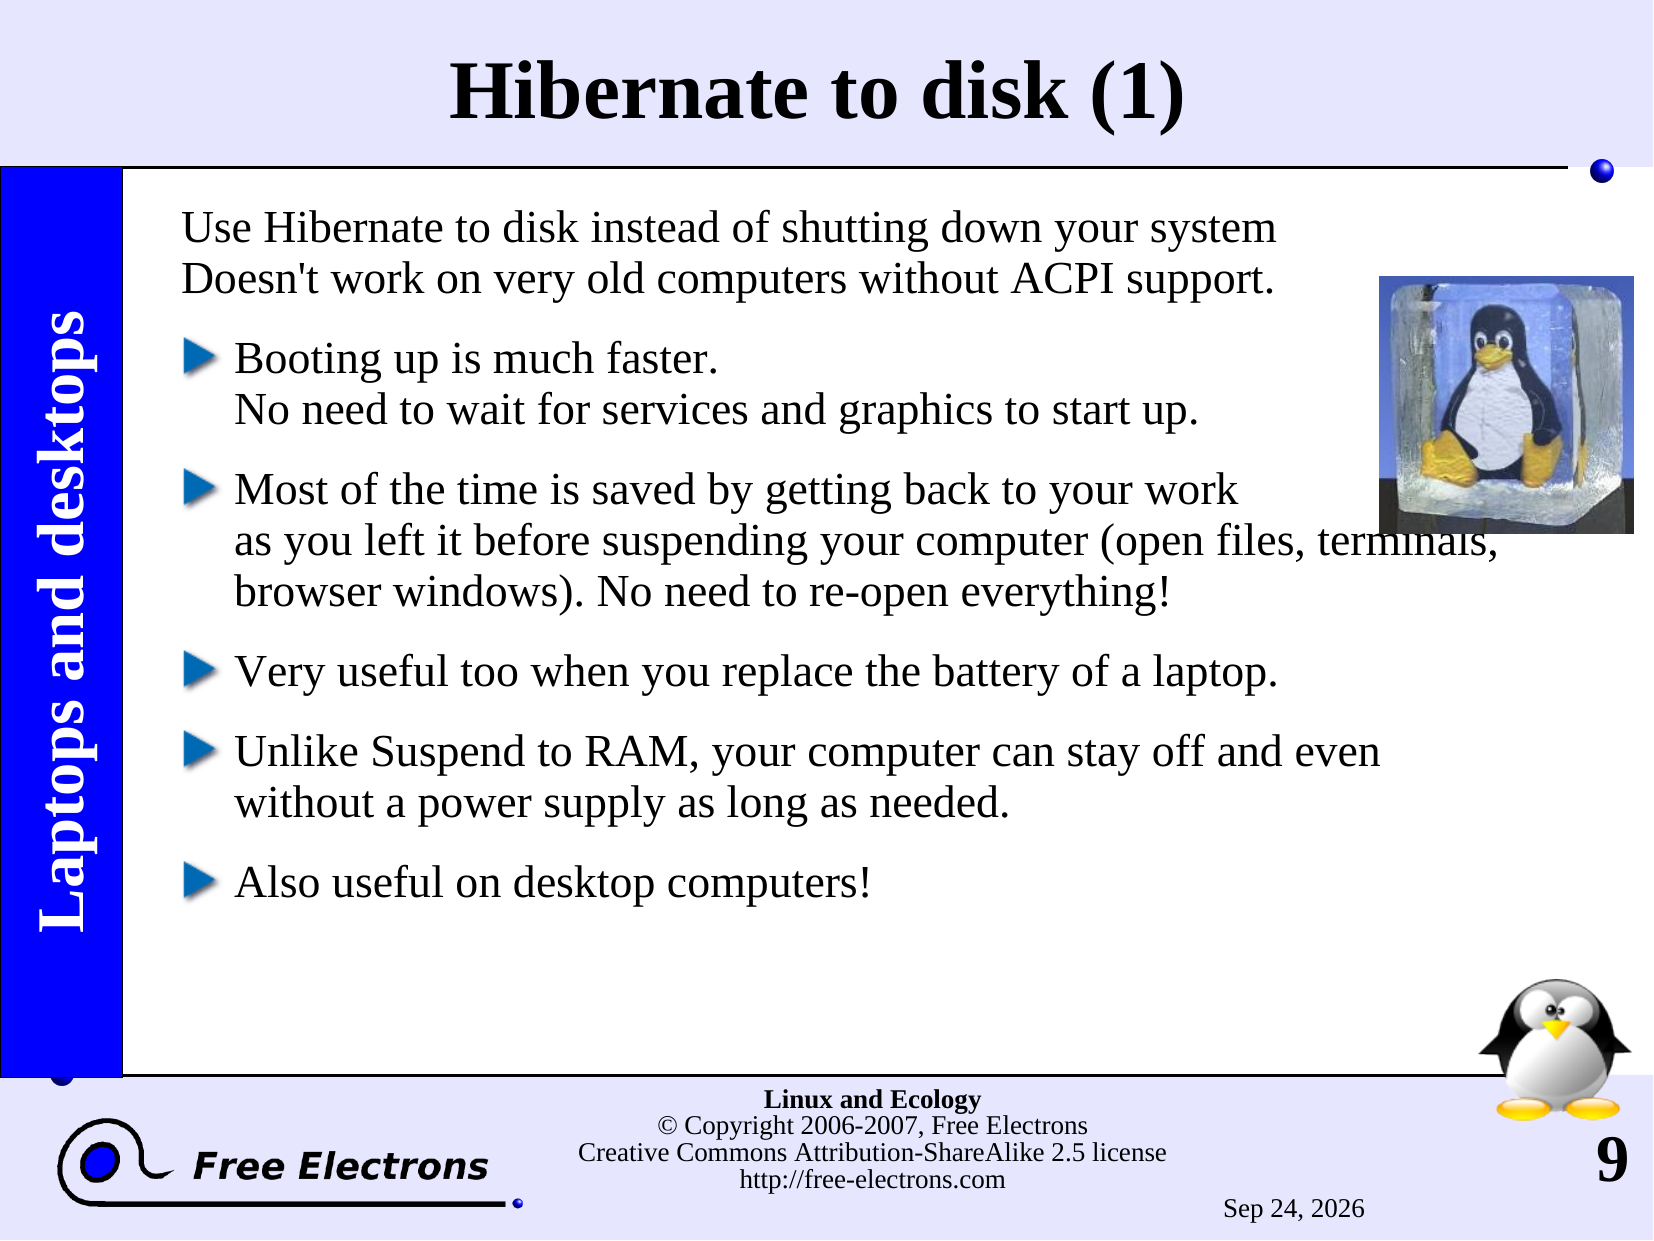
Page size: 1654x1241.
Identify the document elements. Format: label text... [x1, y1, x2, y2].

list Use Hibernate to disk instead of shutting down your system Doesn't work on very old computers without ACPI support. Booting up is much faster. No need to wait for services and graphics to start up. Most of the time is saved by getting back to your work as you left it before suspending your computer (open files, terminals, browser windows). No need to re-open everything! Very useful too when you replace the battery of a laptop. Unlike Suspend to RAM, your computer can stay off and even without a power supply as long as needed. Also useful on desktop computers! [163, 202, 1508, 1052]
picture [1379, 276, 1634, 534]
picture [50, 1107, 527, 1216]
text_box Laptops and desktops [0, 166, 123, 1078]
title Hibernate to disk (1) [33, 29, 1604, 153]
picture [1476, 979, 1634, 1121]
